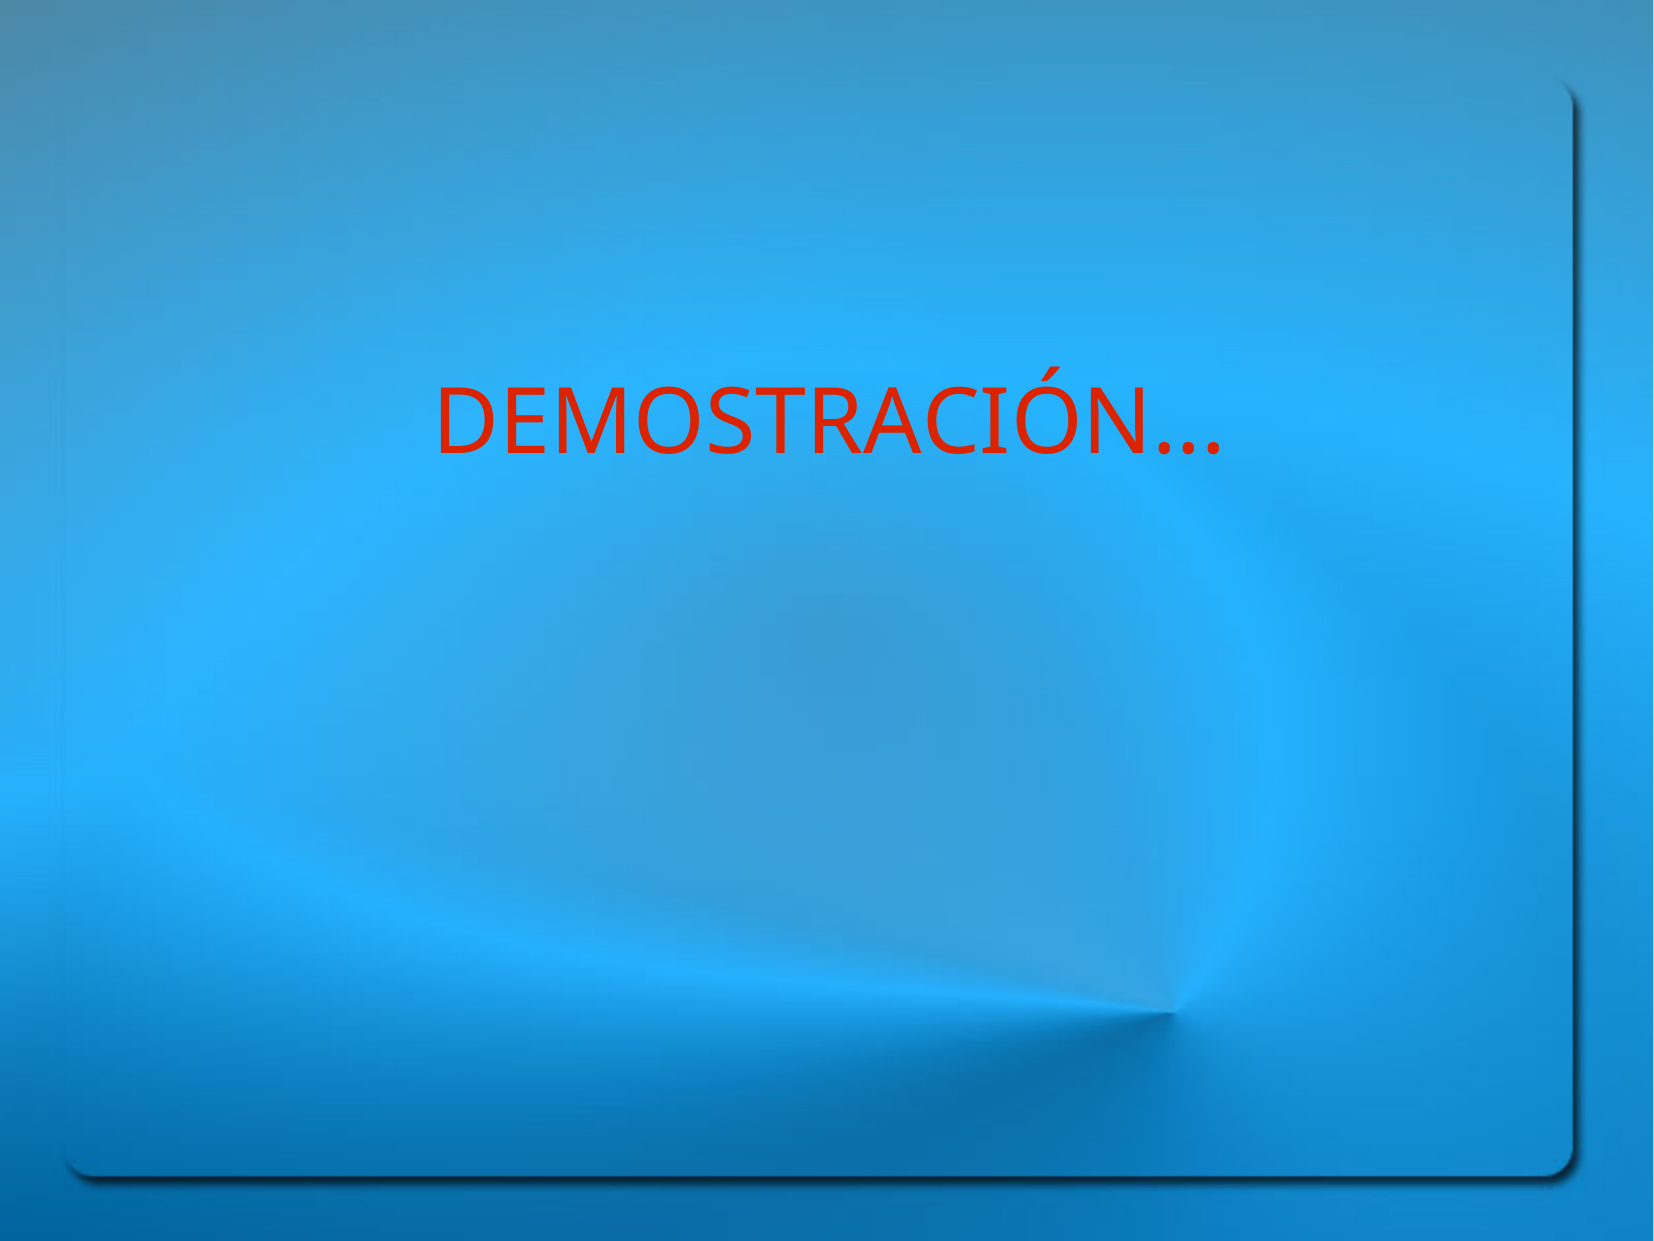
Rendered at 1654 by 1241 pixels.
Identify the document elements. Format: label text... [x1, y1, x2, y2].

picture [0, 0, 1654, 1241]
title DEMOSTRACIÓN... [123, 354, 1536, 483]
